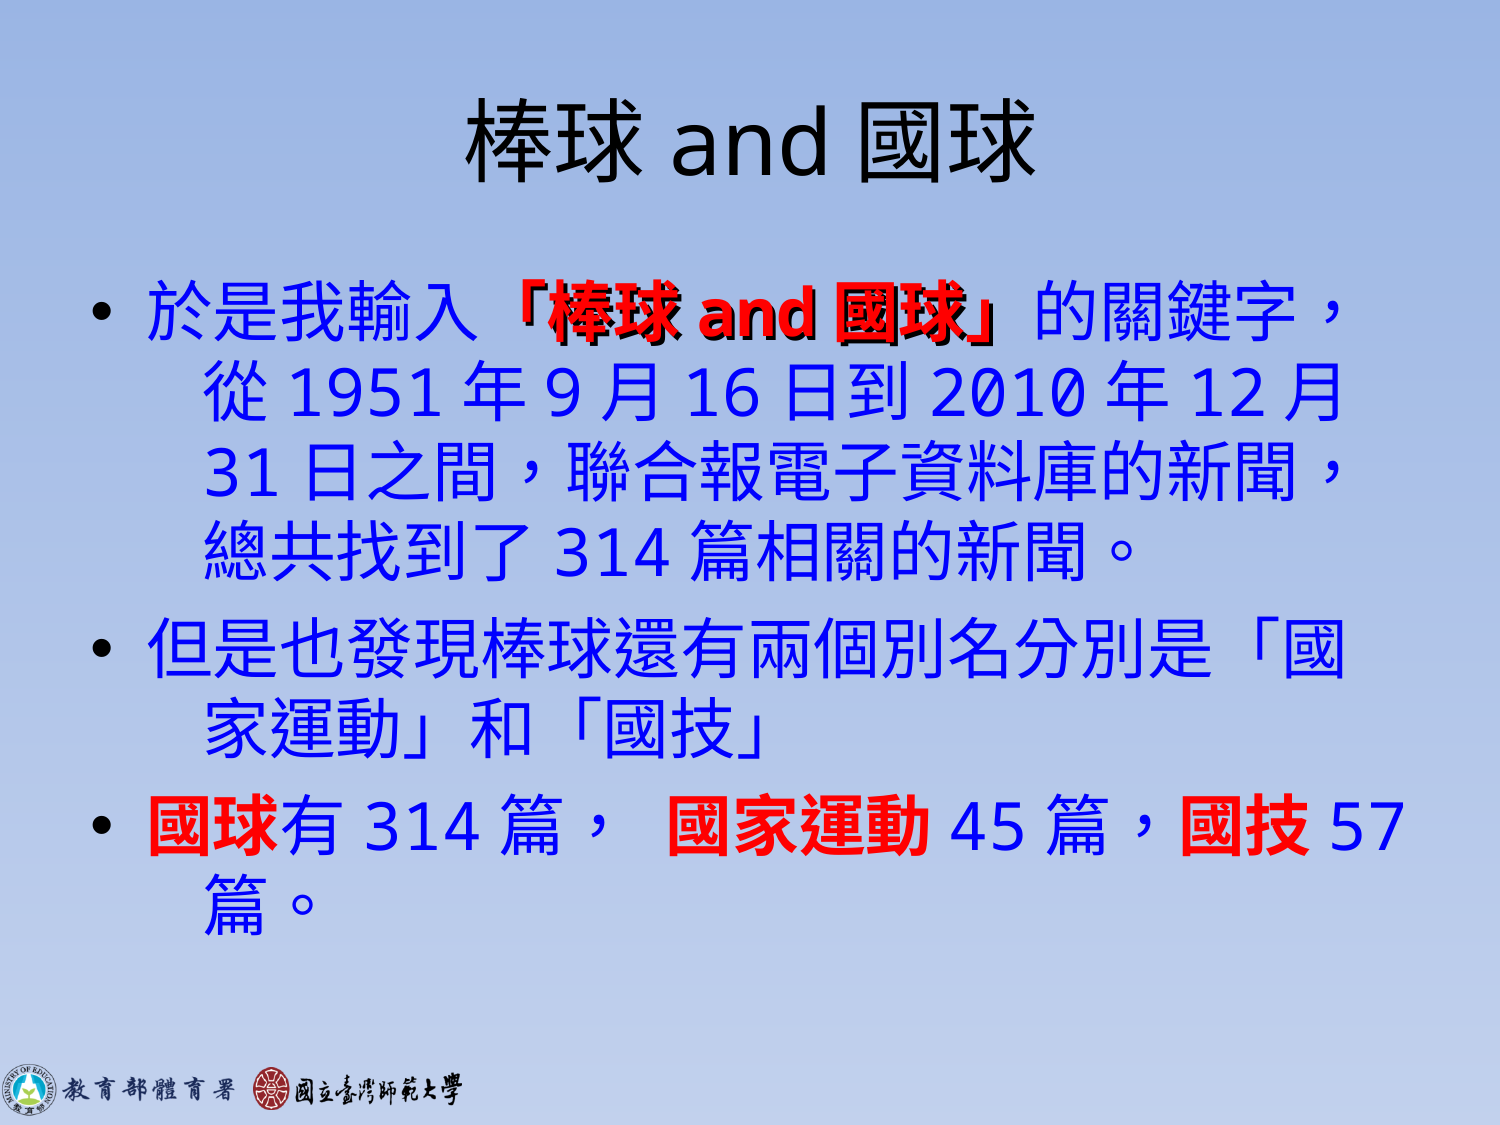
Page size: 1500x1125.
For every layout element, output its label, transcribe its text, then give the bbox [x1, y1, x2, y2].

list 於是我輸入「棒球and國球」的關鍵字，從1951年9月16日到2010年12月31日之間，聯合報電子資料庫的新聞，總共找到了314篇相關的新聞。 但是也發現棒球還有兩個別名分別是「國家運動」和「國技」 國球有314篇， 國家運動45篇，國技57篇。 [75, 262, 1426, 1005]
title 棒球and國球 [75, 45, 1426, 233]
